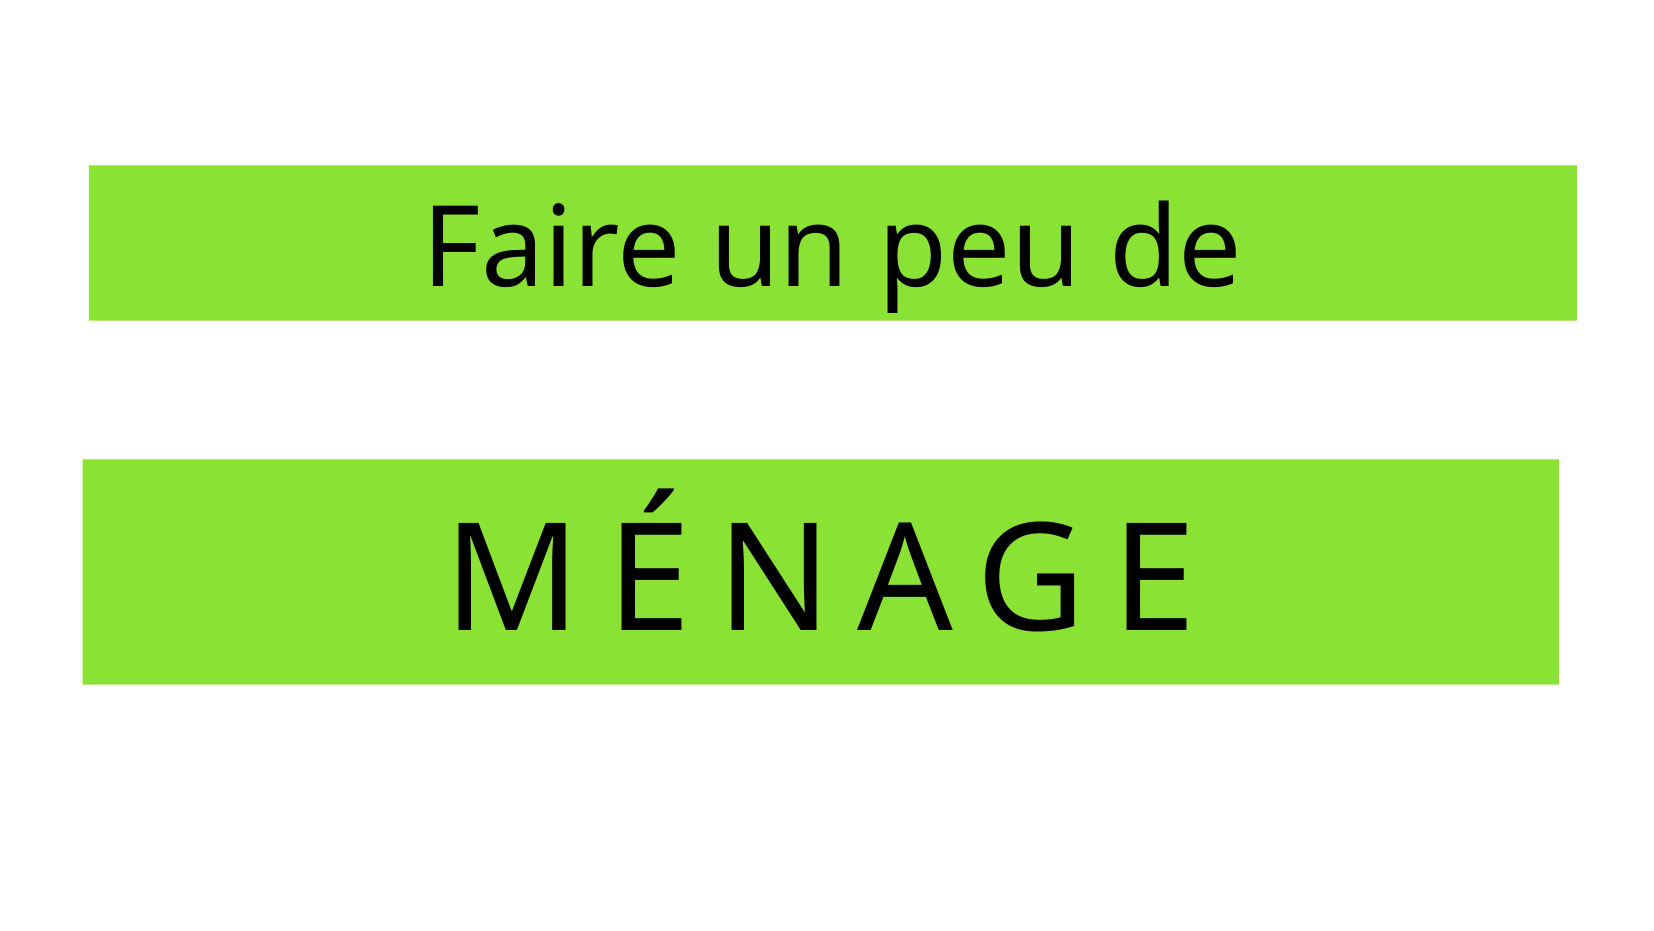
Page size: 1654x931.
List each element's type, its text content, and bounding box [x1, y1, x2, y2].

title MÉNAGE [82, 459, 1560, 685]
title FAIRE UN PEU DE [88, 165, 1577, 321]
